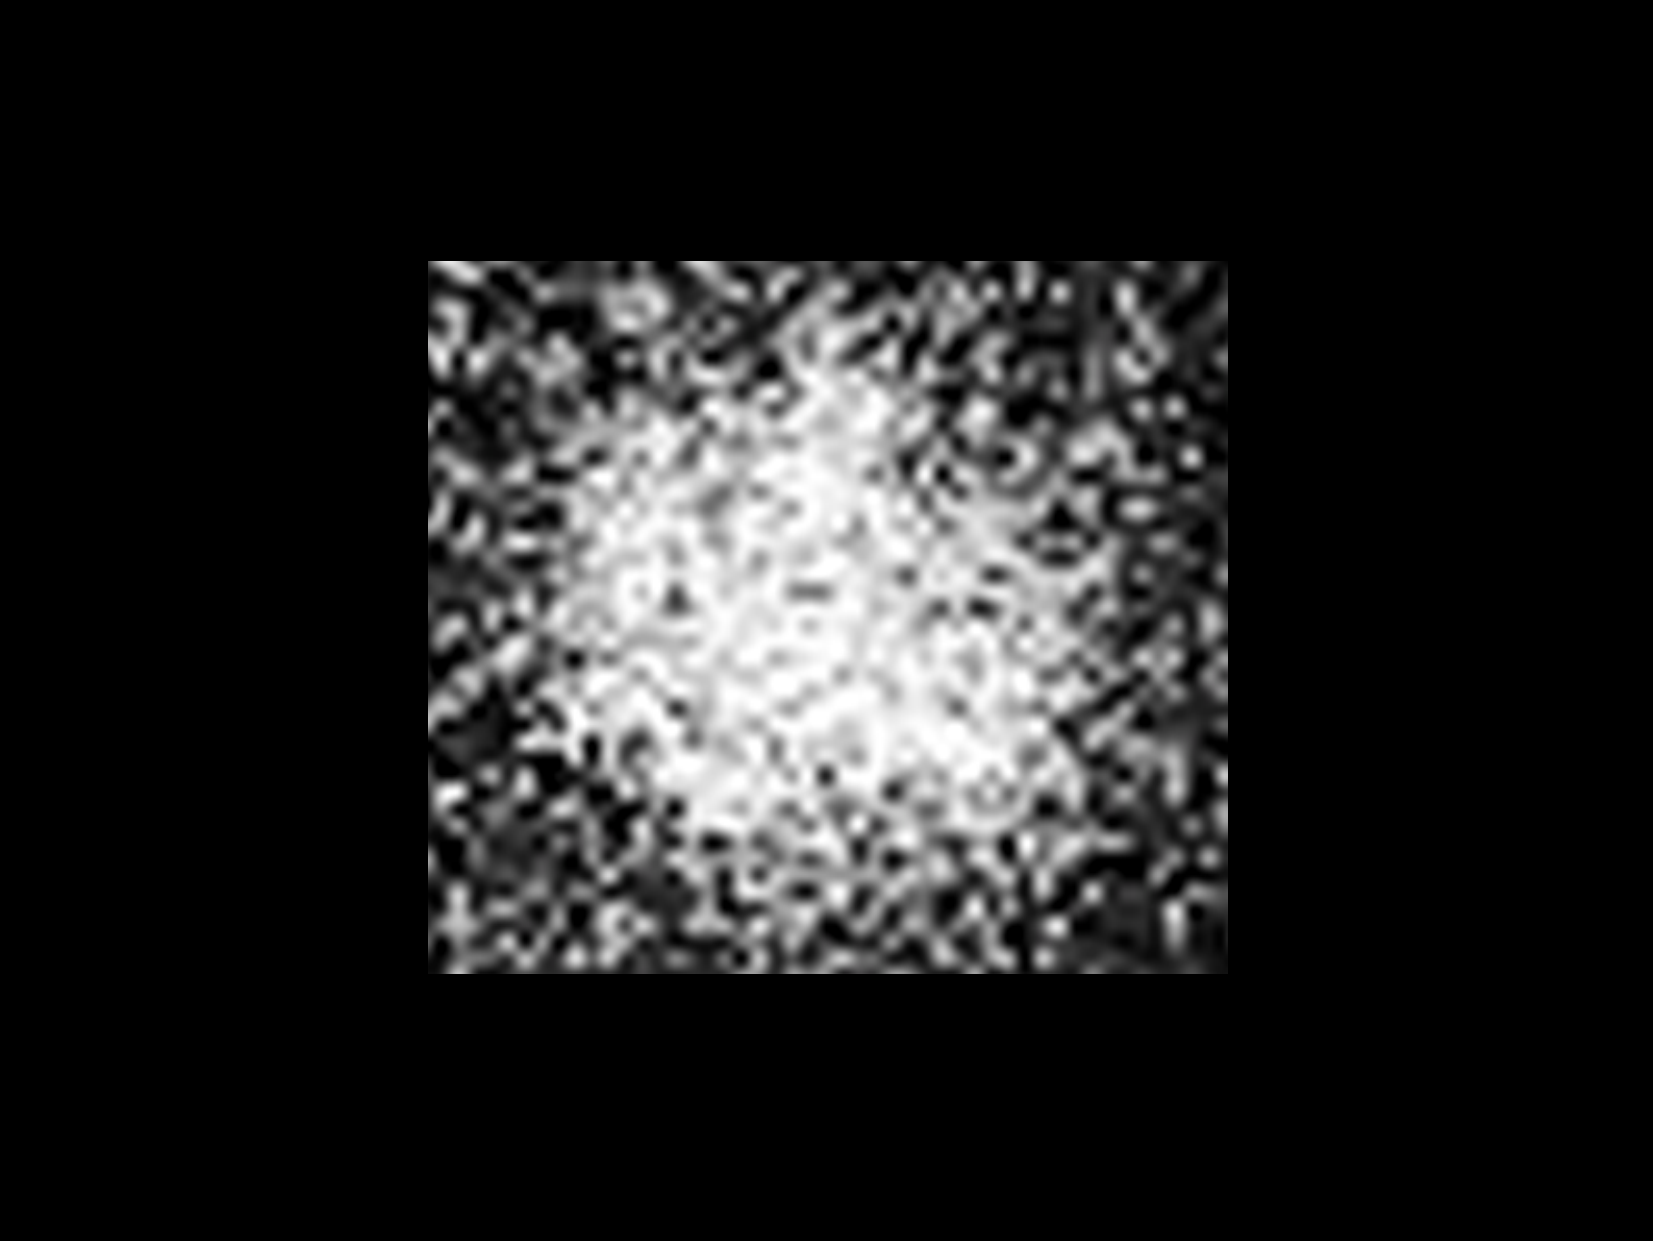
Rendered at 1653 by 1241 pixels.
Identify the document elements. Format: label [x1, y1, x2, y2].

picture [428, 261, 1228, 974]
